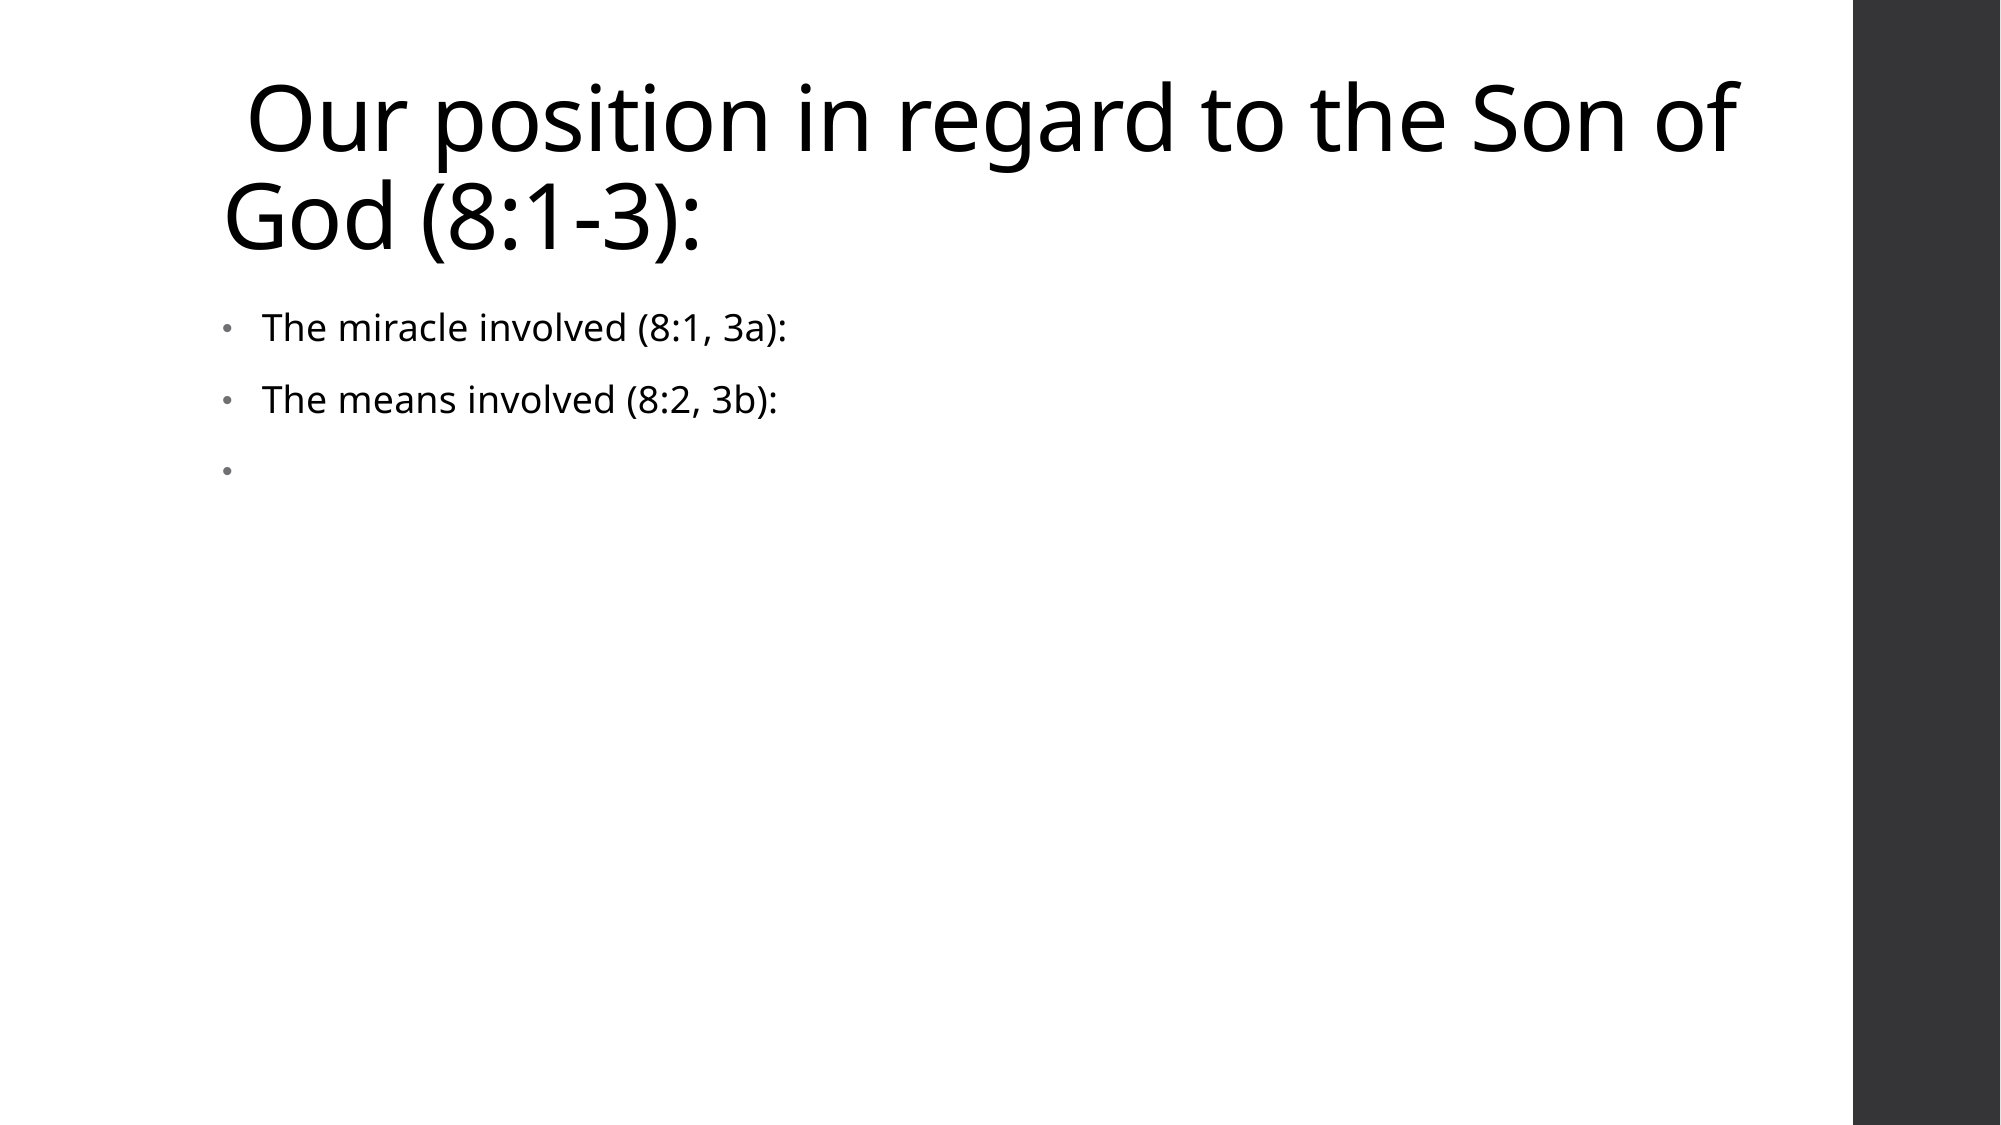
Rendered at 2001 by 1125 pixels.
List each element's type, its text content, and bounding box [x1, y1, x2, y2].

list The miracle involved (8:1, 3a): The means involved (8:2, 3b): [206, 299, 1617, 1014]
title Our position in regard to the Son of God (8:1-3): [206, 60, 1797, 278]
